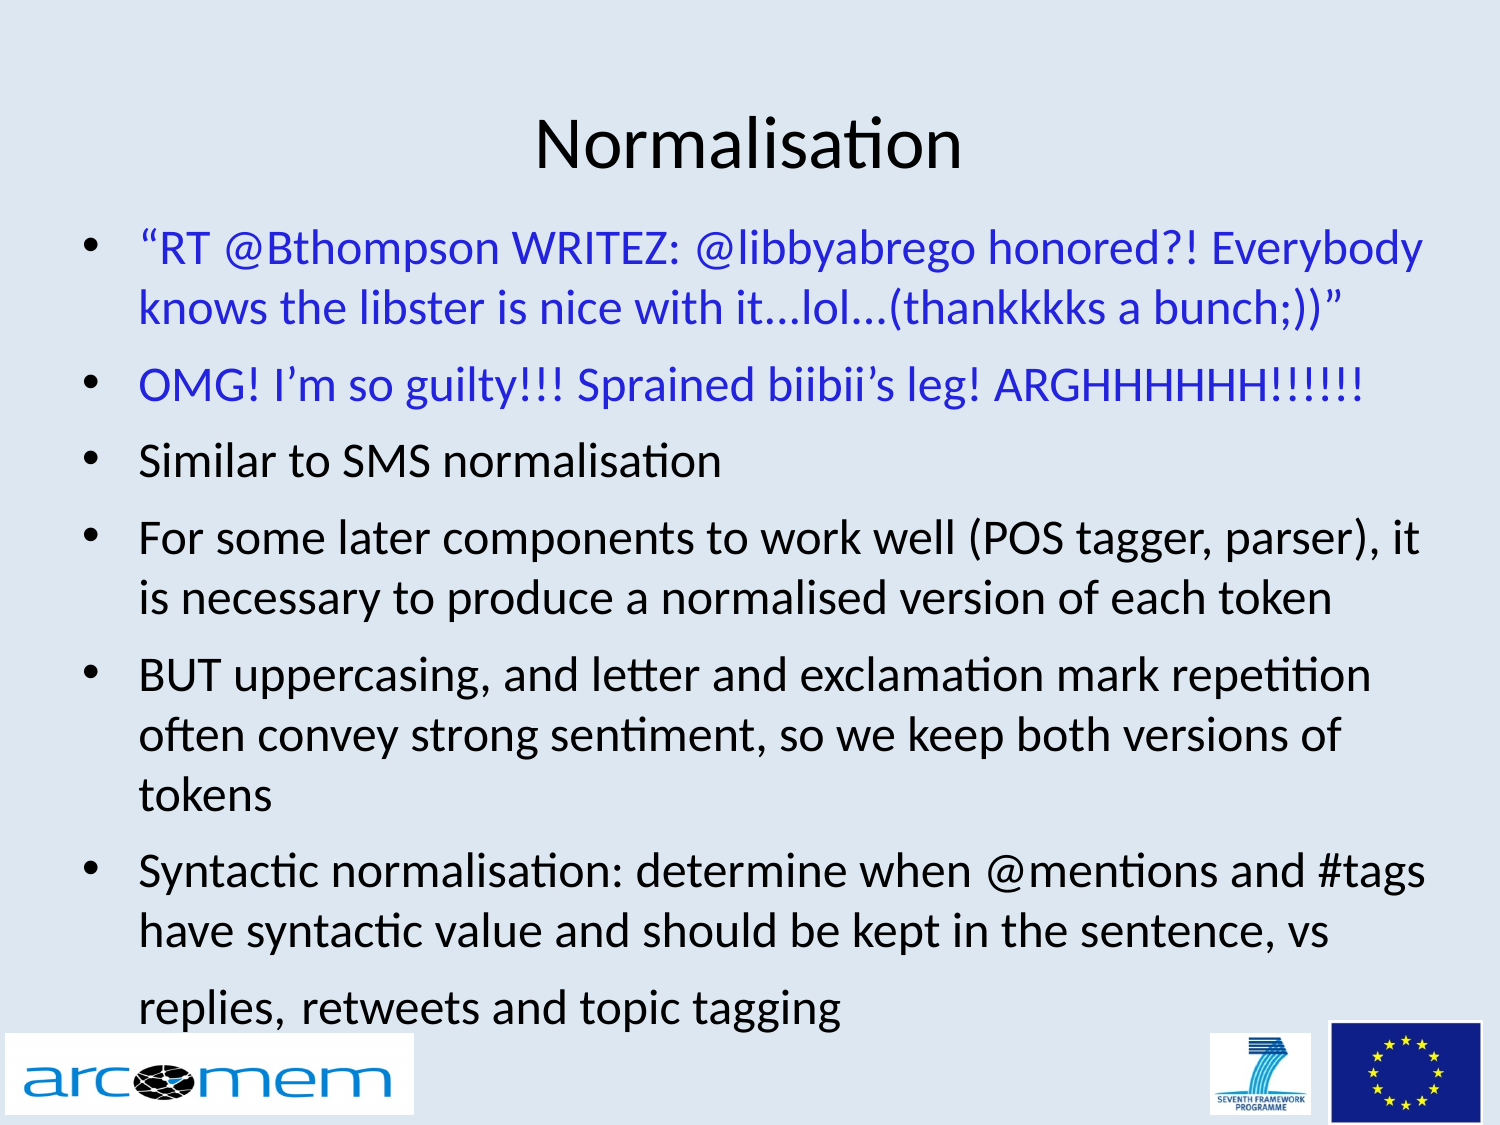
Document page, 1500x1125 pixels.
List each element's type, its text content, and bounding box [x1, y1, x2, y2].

picture [5, 1033, 414, 1115]
picture [1210, 1068, 1311, 1115]
picture [1328, 1020, 1483, 1125]
title Normalisation [75, 44, 1425, 206]
list “RT @Bthompson WRITEZ: @libbyabrego honored?! Everybody knows the libster is nice with it...lol...(thankkkks a bunch;))” OMG! I’m so guilty!!! Sprained biibii’s leg! ARGHHHHHH!!!!!! Similar to SMS normalisation For some later components to work well (POS tagger, parser), it is necessary to produce a normalised version of each token BUT uppercasing, and letter and exclamation mark repetition often convey strong sentiment, so we keep both versions of tokens Syntactic normalisation: determine when @mentions and #tags have syntactic value and should be kept in the sentence, vs replies, retweets and topic tagging [67, 206, 1477, 1068]
